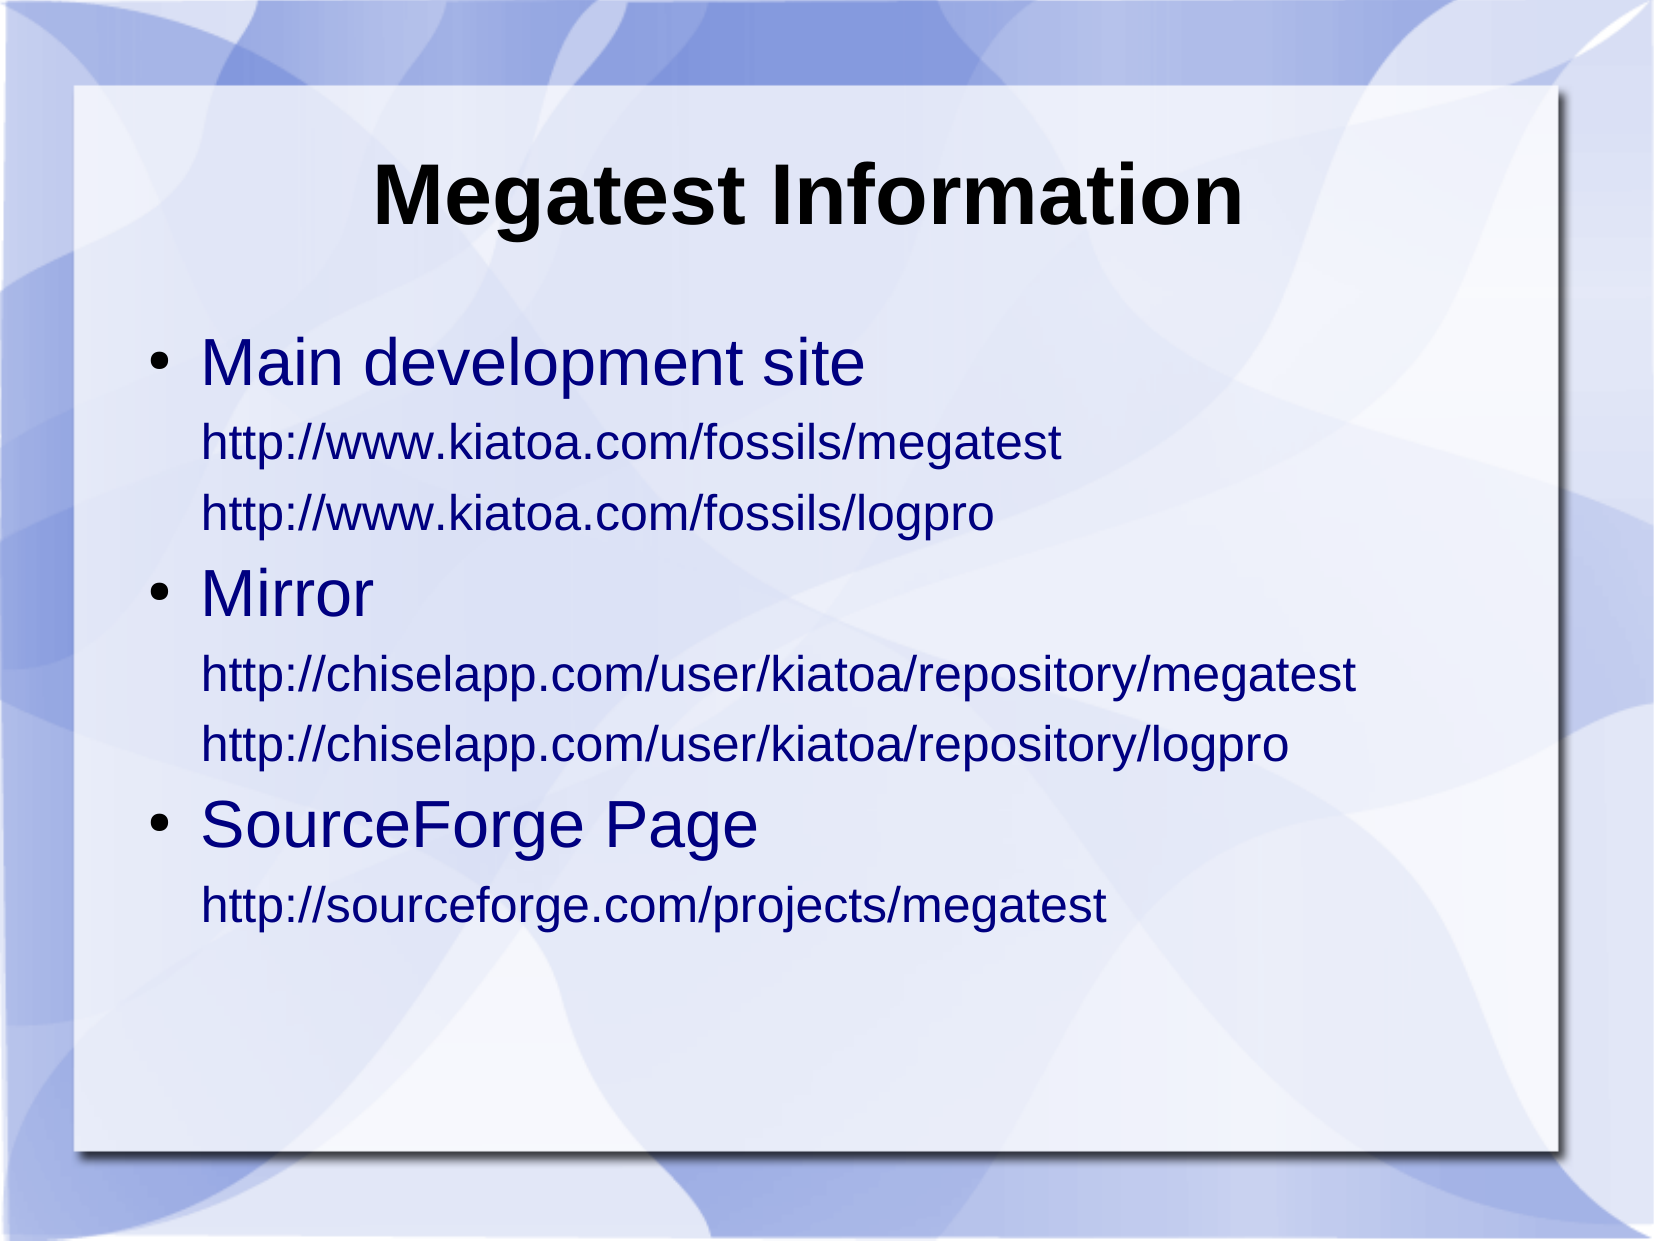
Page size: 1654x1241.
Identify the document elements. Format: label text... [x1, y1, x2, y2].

list Main development site http://www.kiatoa.com/fossils/megatest http://www.kiatoa.com/fossils/logpro Mirror http://chiselapp.com/user/kiatoa/repository/megatest http://chiselapp.com/user/kiatoa/repository/logpro SourceForge Page http://sourceforge.com/projects/megatest [129, 324, 1489, 1045]
picture [0, 0, 1654, 1241]
title Megatest Information [82, 90, 1536, 298]
